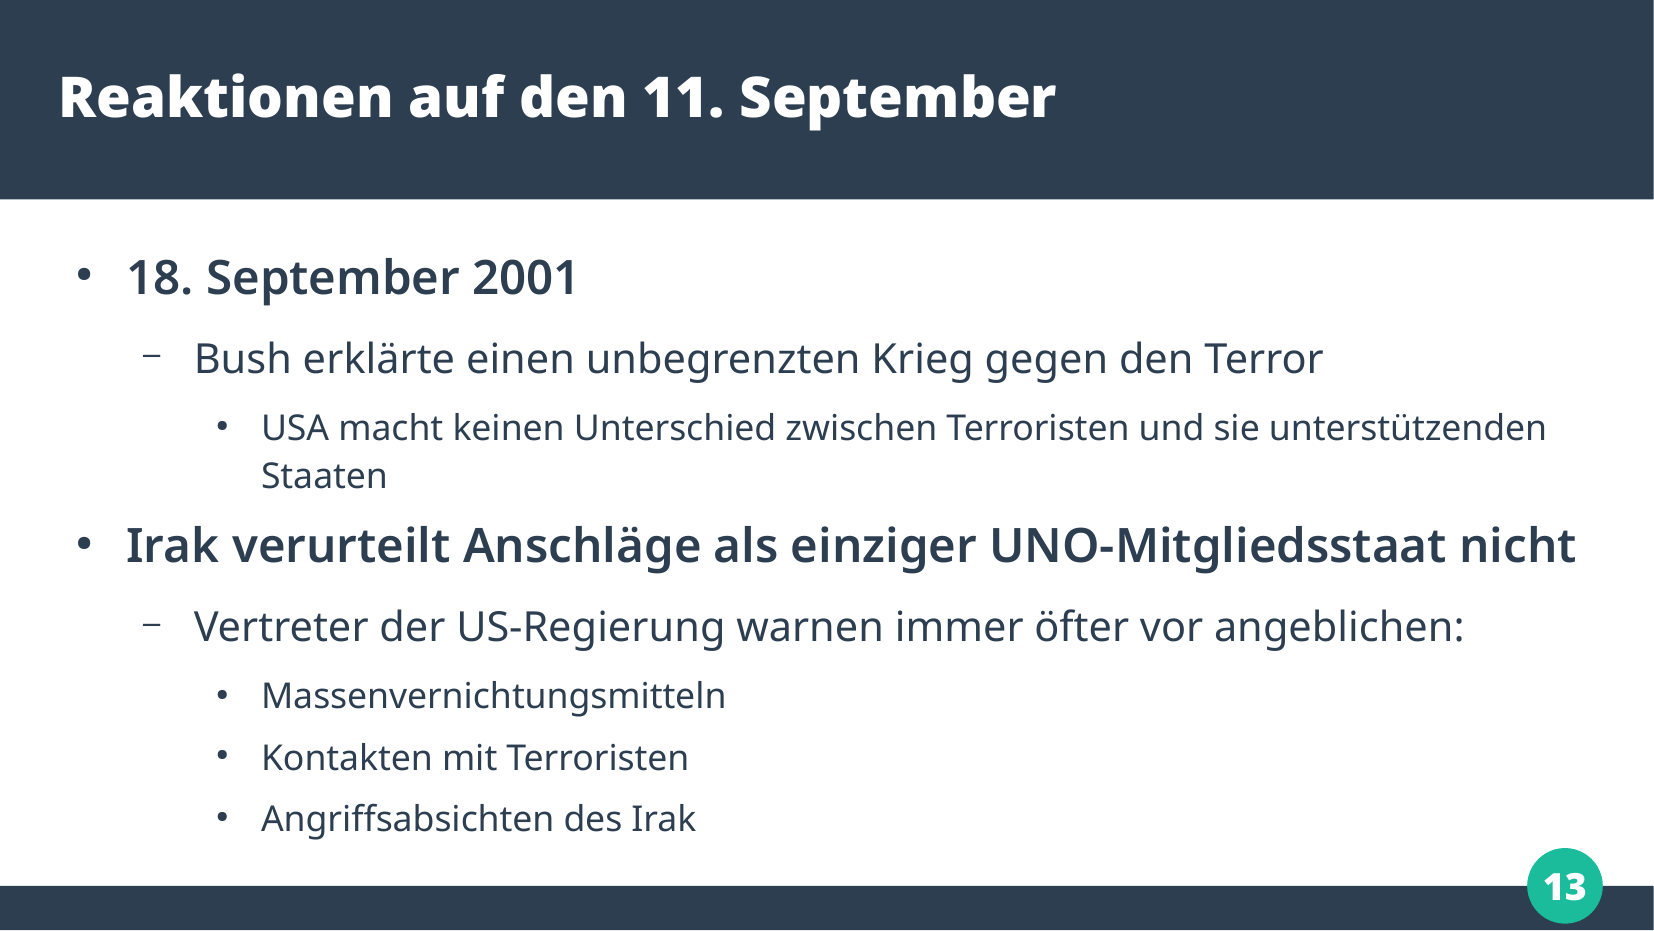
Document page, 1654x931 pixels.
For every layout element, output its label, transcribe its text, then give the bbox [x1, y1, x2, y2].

title Reaktionen auf den 11. September [59, 37, 1595, 155]
list 18. September 2001 Bush erklärte einen unbegrenzten Krieg gegen den Terror USA macht keinen Unterschied zwischen Terroristen und sie unterstützenden Staaten Irak verurteilt Anschläge als einziger UNO-Mitgliedsstaat nicht Vertreter der US-Regierung warnen immer öfter vor angeblichen: Massenvernichtungsmitteln Kontakten mit Terroristen Angriffsabsichten des Irak [59, 243, 1595, 864]
